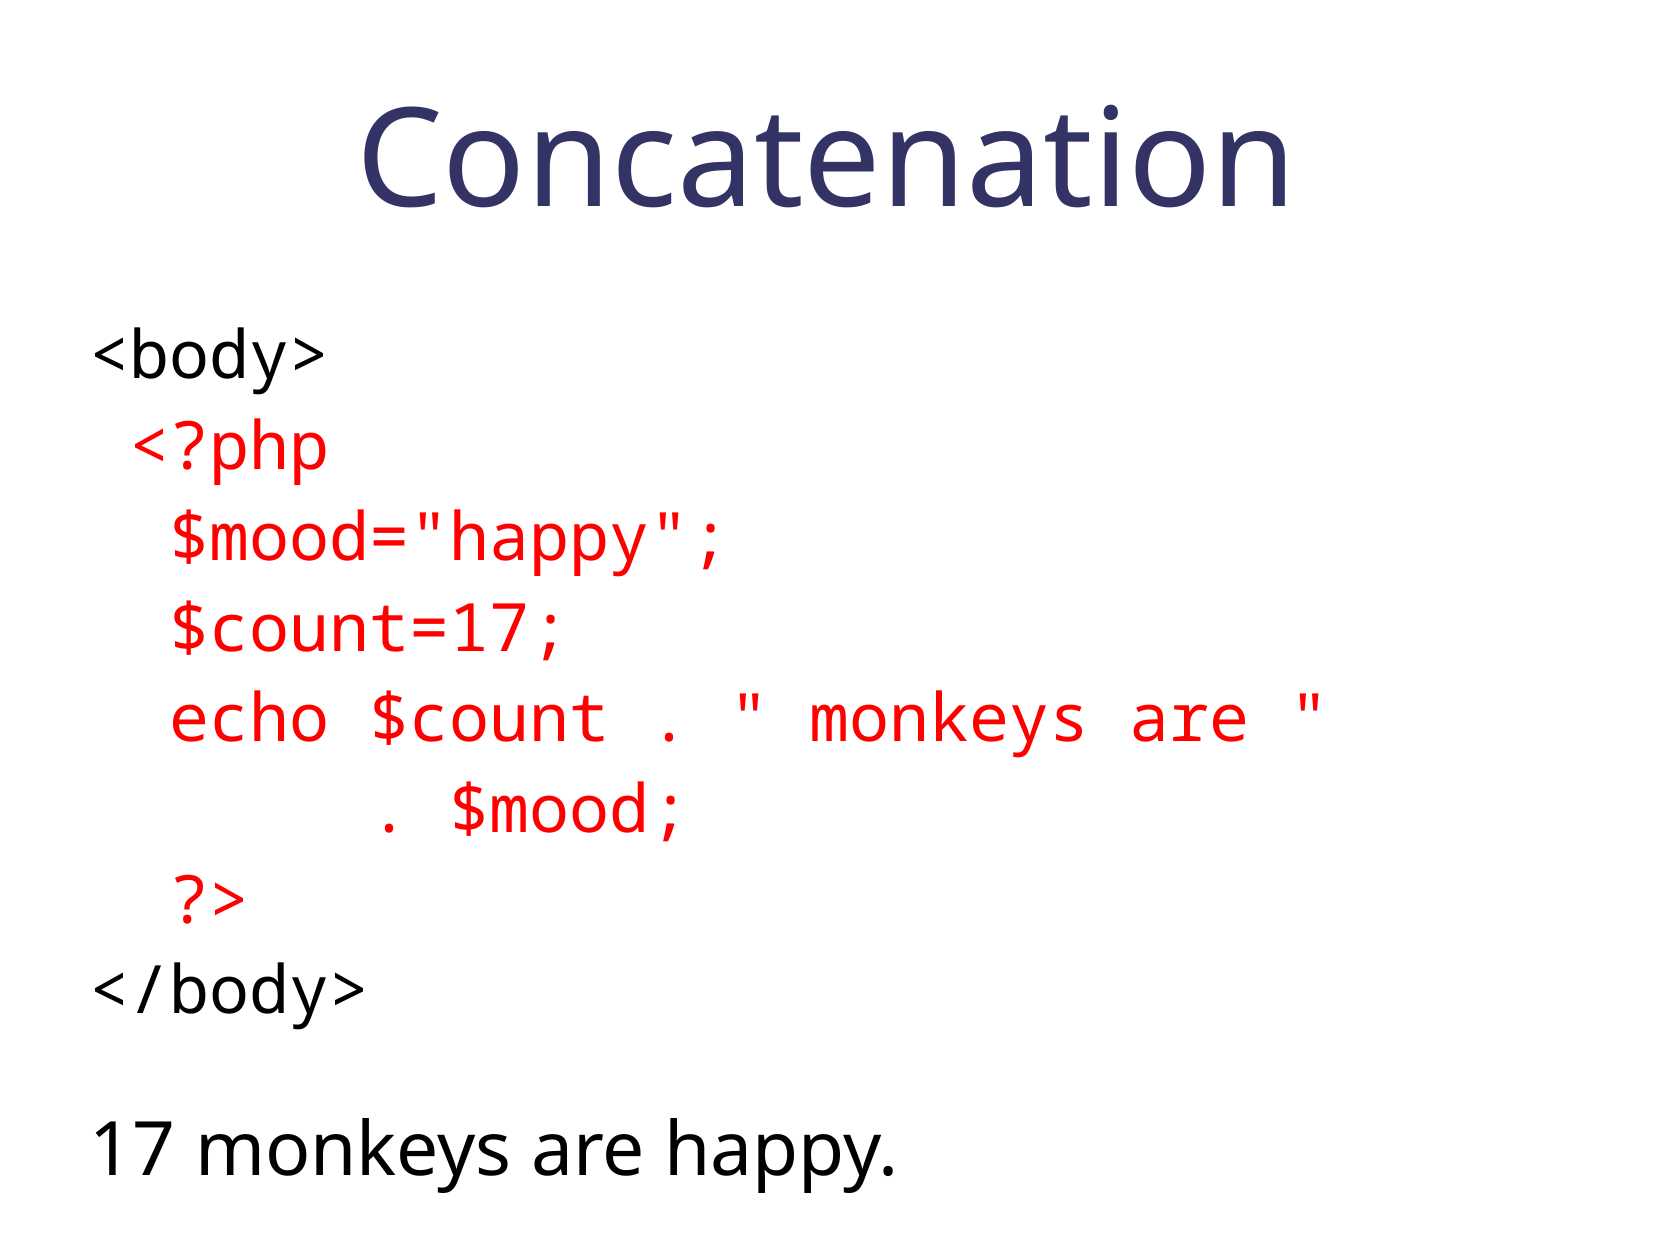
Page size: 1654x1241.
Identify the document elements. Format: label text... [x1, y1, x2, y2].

text_box 17 monkeys are happy. [75, 1087, 1313, 1194]
text_box <body> <?php $mood="happy"; $count=17; echo $count . " monkeys are " . $mood; ?> </body> [75, 300, 1613, 974]
title Concatenation [82, 56, 1571, 250]
